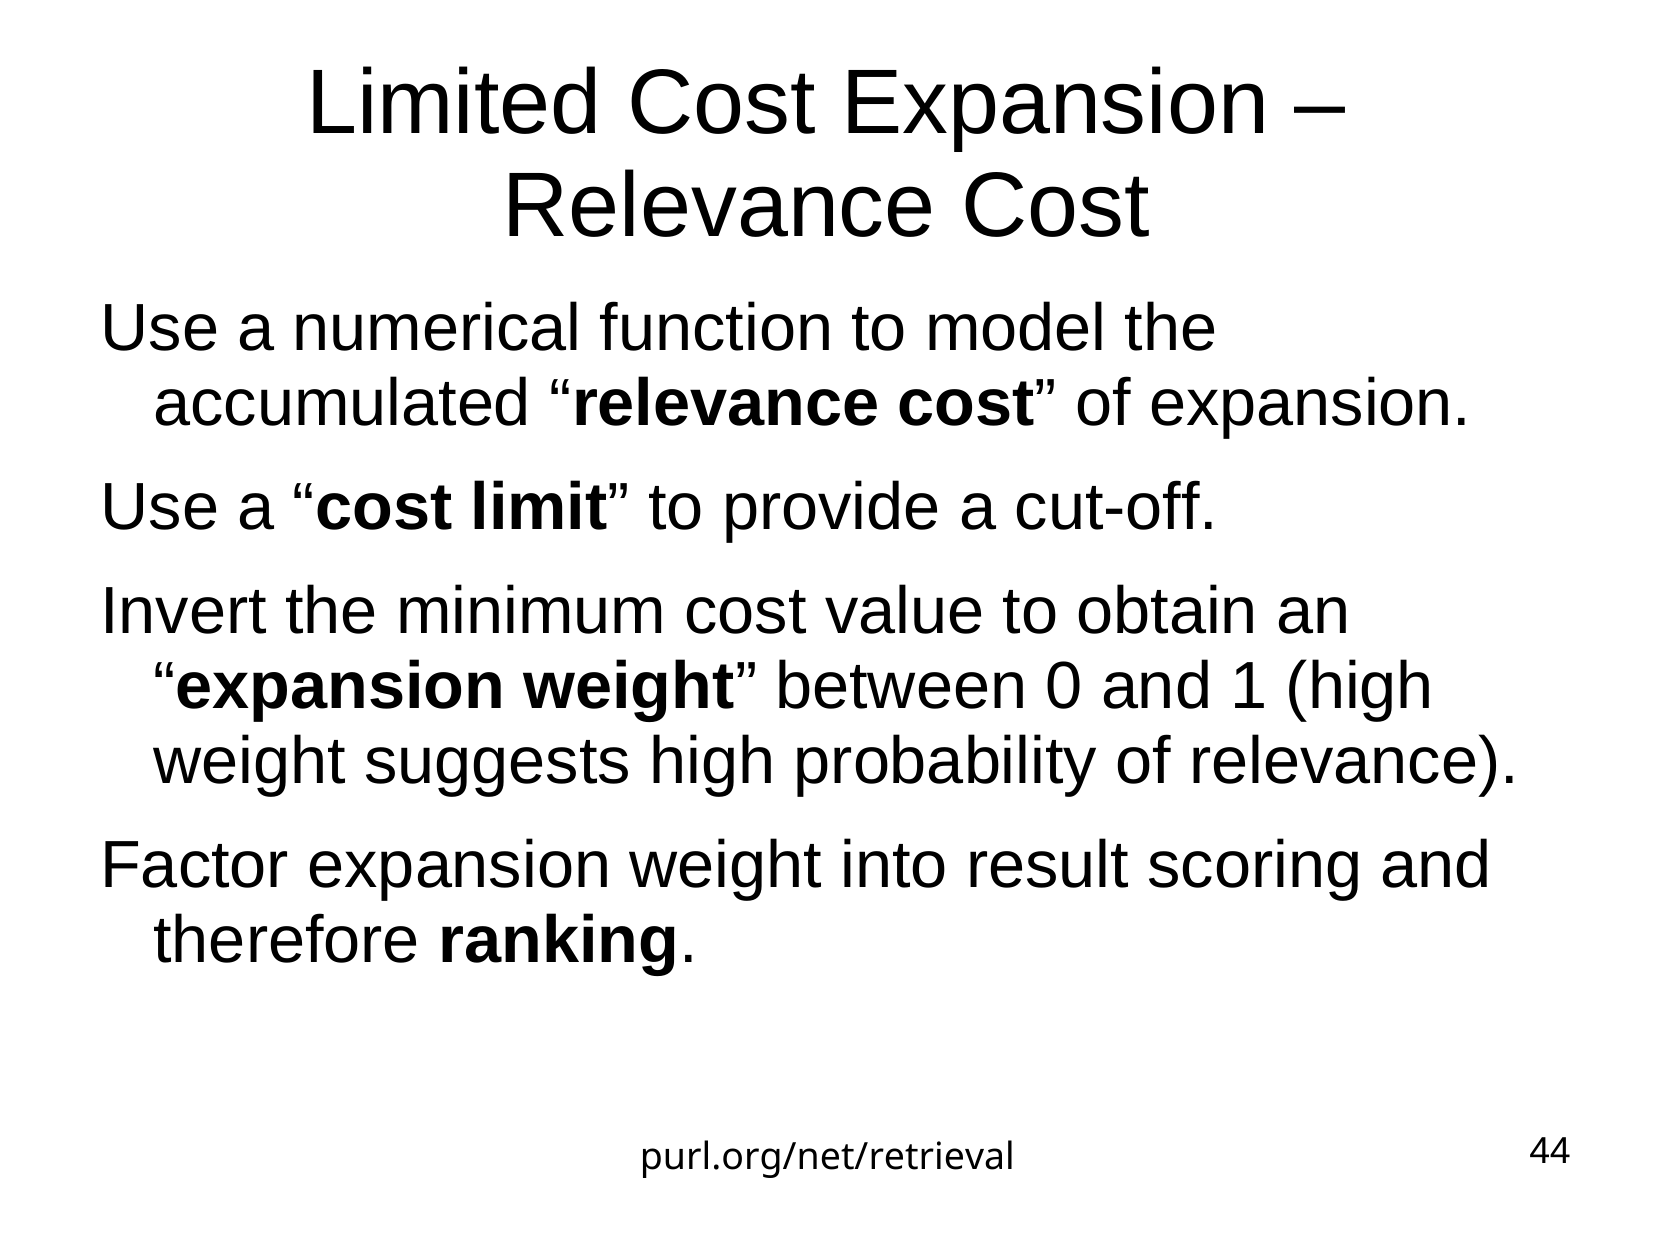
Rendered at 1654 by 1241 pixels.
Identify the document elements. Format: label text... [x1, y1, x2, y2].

list Use a numerical function to model the accumulated “relevance cost” of expansion. Use a “cost limit” to provide a cut-off. Invert the minimum cost value to obtain an “expansion weight” between 0 and 1 (high weight suggests high probability of relevance). Factor expansion weight into result scoring and therefore ranking. [82, 290, 1571, 1109]
title Limited Cost Expansion – Relevance Cost [82, 49, 1571, 257]
